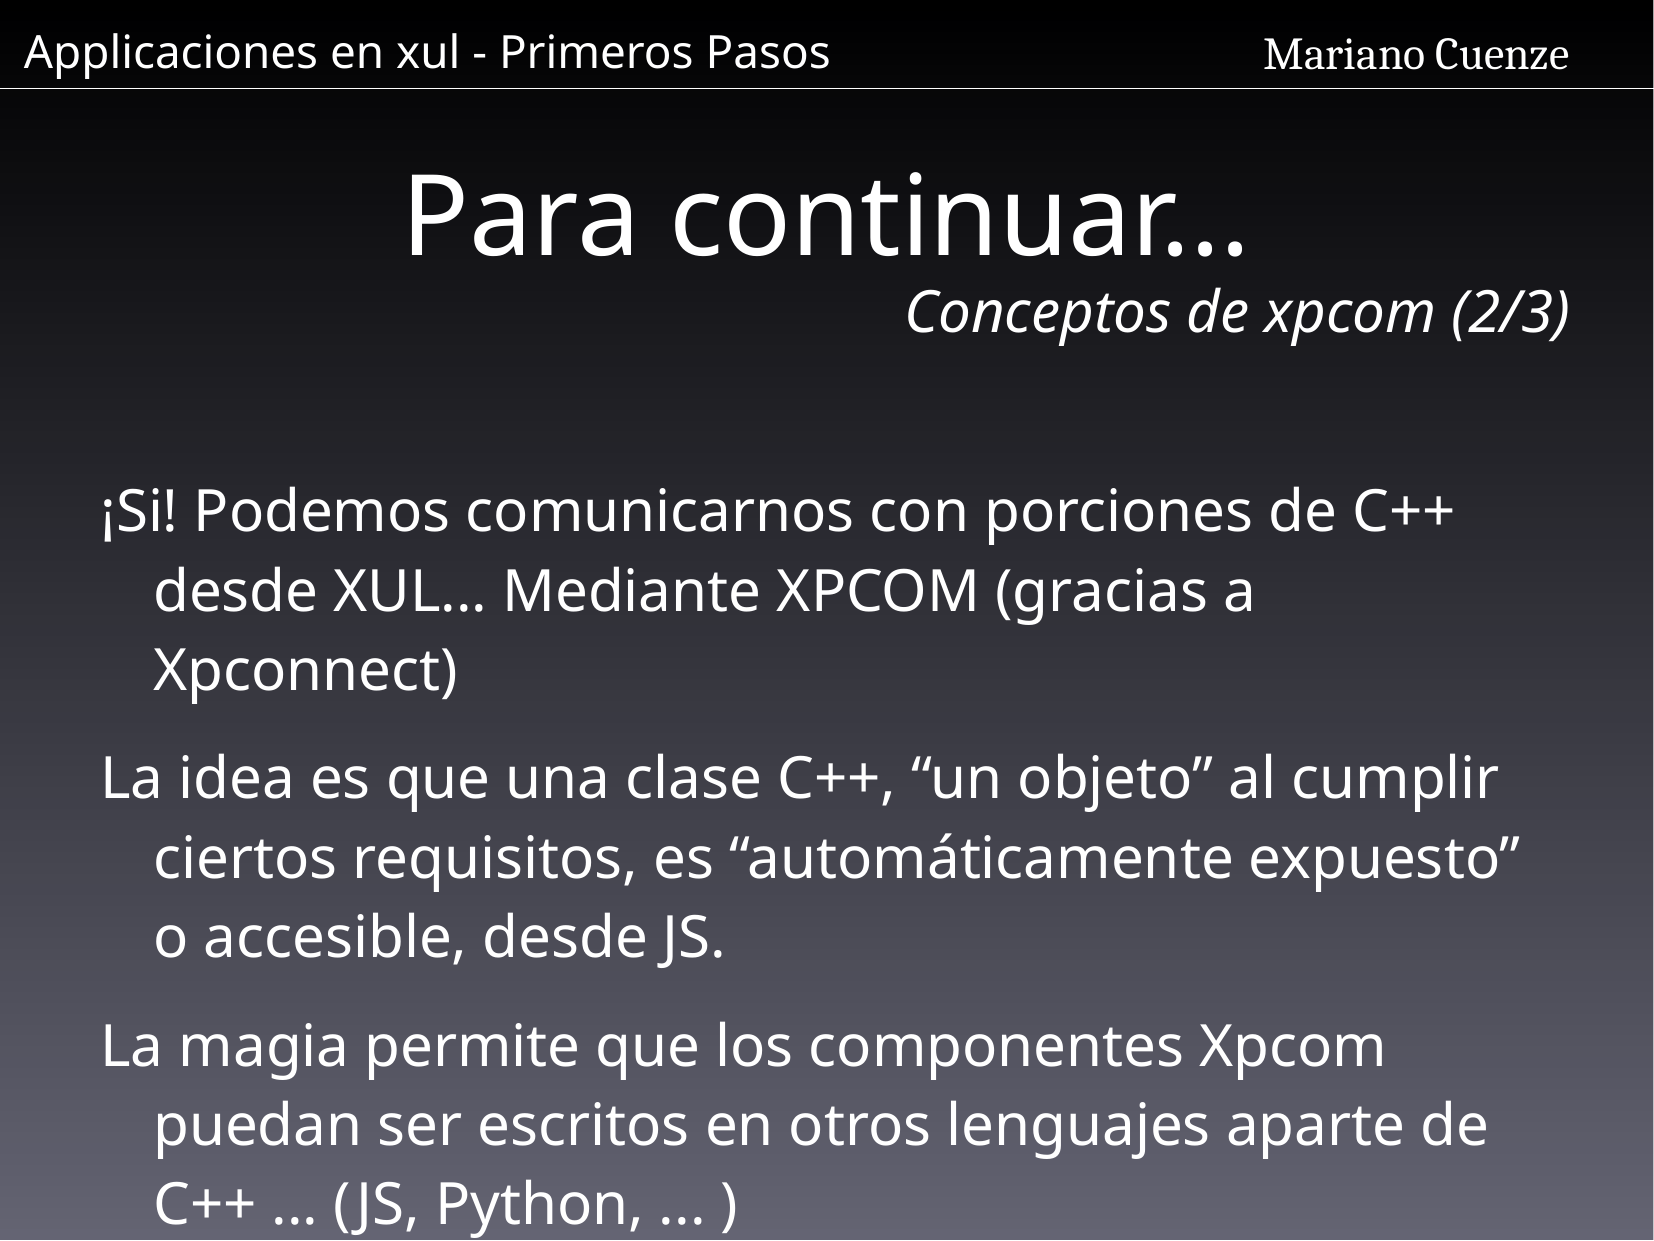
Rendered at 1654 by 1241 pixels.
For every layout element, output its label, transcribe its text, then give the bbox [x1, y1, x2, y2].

title Conceptos de xpcom (2/3) [82, 265, 1571, 349]
title Para continuar... [82, 108, 1571, 265]
text_box Applicaciones en xul - Primeros Pasos [9, 11, 899, 80]
list ¡Si! Podemos comunicarnos con porciones de C++ desde XUL... Mediante XPCOM (gracias a Xpconnect) La idea es que una clase C++, “un objeto” al cumplir ciertos requisitos, es “automáticamente expuesto” o accesible, desde JS. La magia permite que los componentes Xpcom puedan ser escritos en otros lenguajes aparte de C++ ... (JS, Python, ... ) [82, 349, 1571, 1153]
text_box Mariano Cuenze [1249, 20, 1648, 88]
